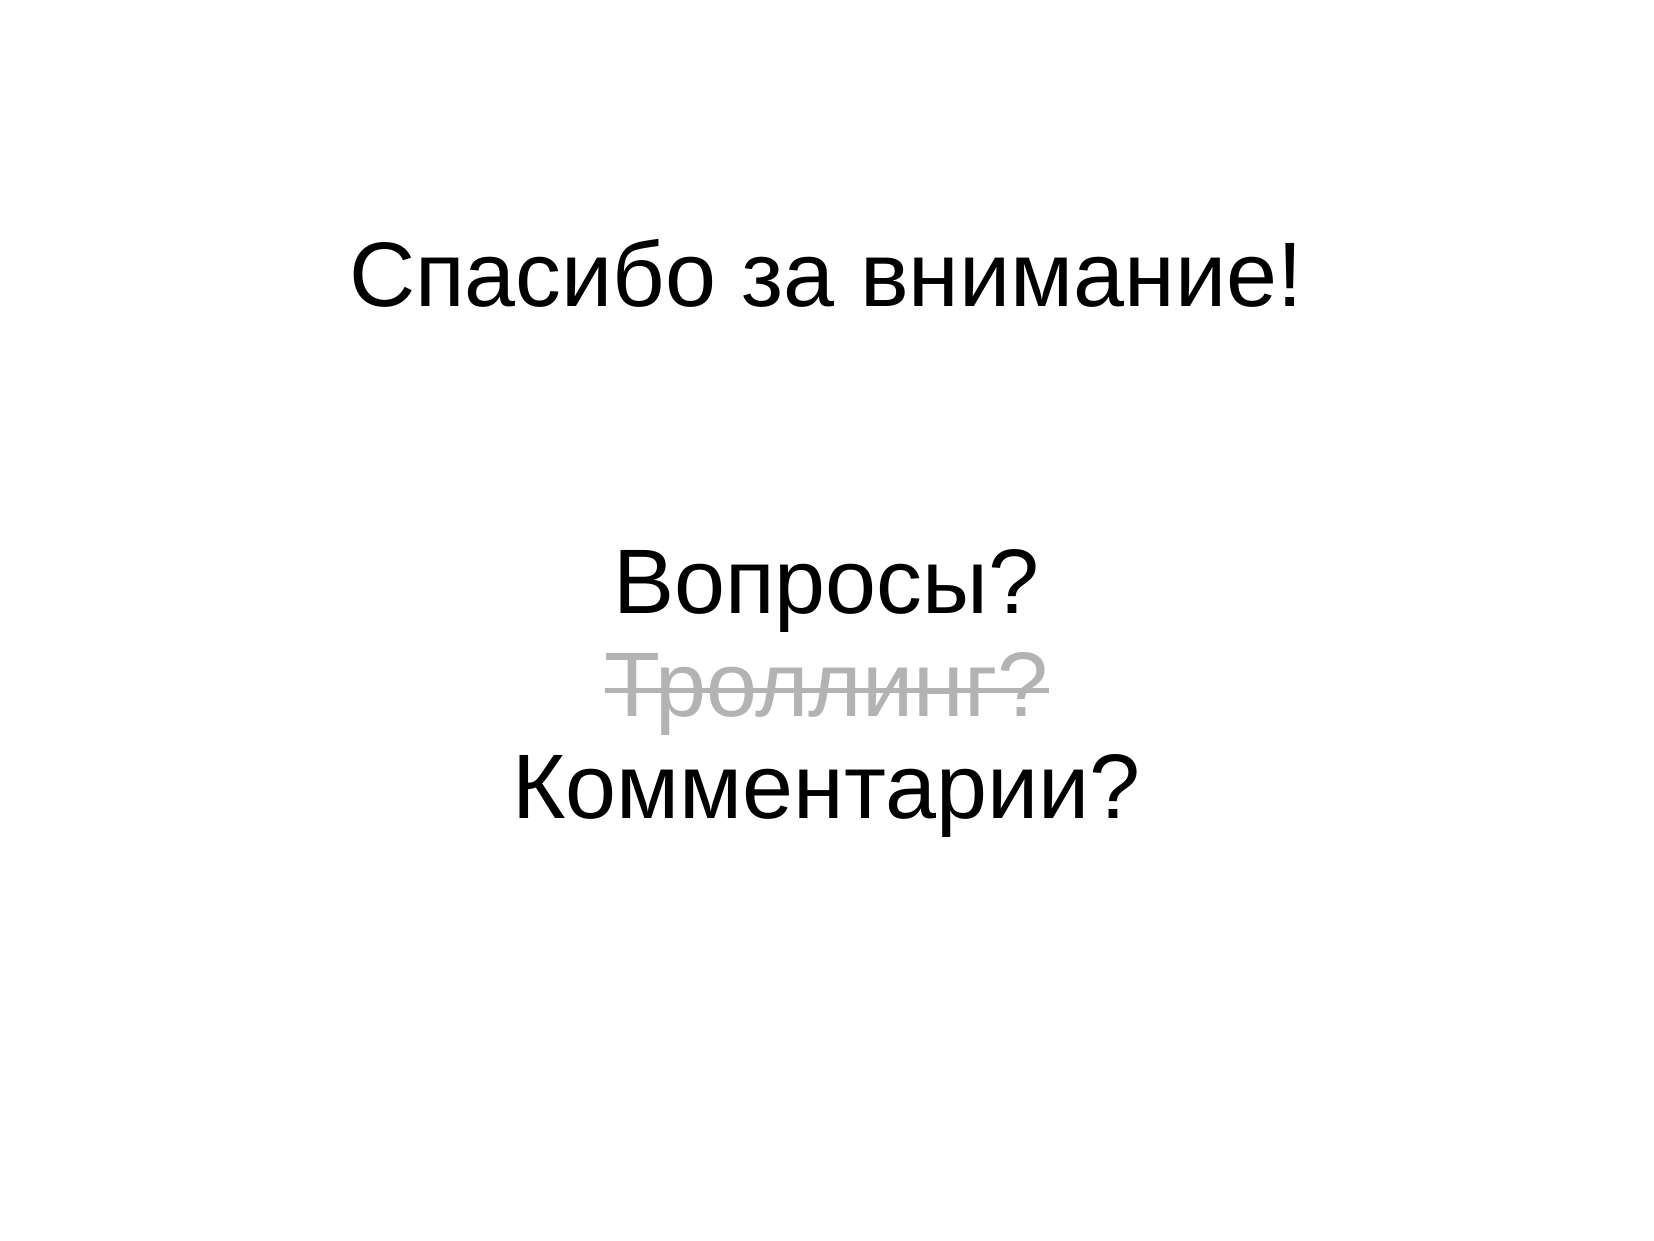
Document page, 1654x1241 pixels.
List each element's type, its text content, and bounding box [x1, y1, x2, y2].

title Спасибо за внимание! Вопросы? Троллинг? Комментарии? [82, 223, 1571, 839]
